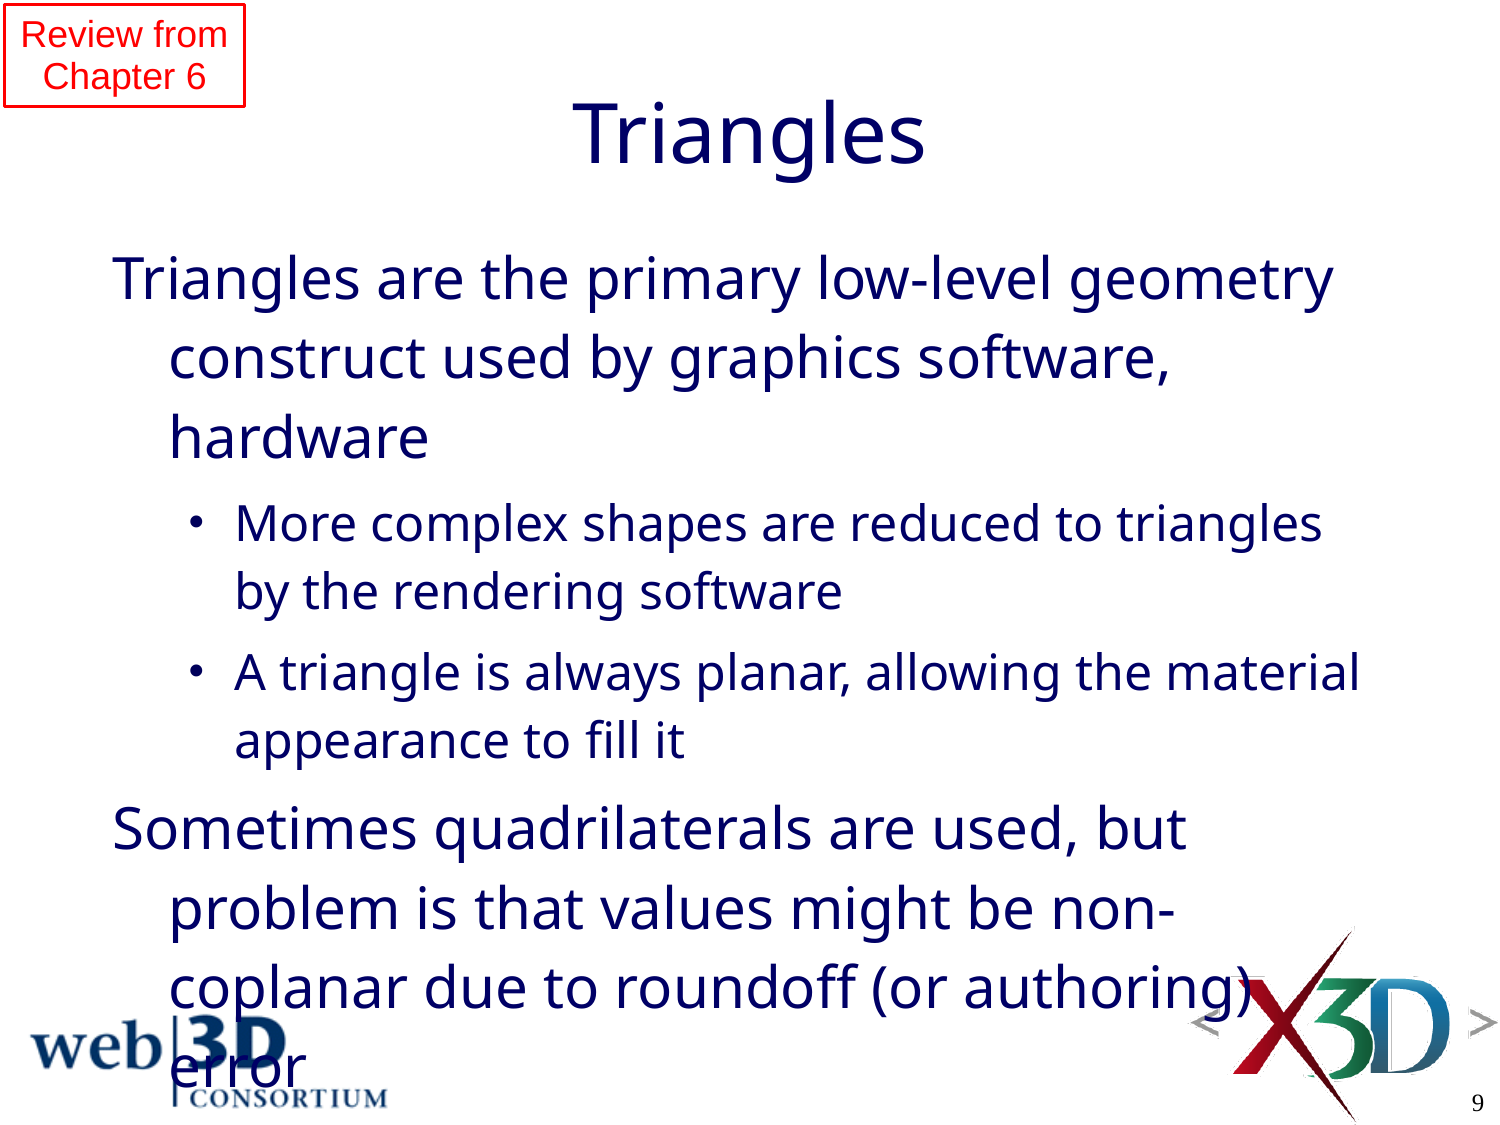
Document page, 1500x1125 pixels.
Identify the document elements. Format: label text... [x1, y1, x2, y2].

picture [12, 998, 413, 1118]
list Triangles are the primary low-level geometry construct used by graphics software, hardware More complex shapes are reduced to triangles by the rendering software A triangle is always planar, allowing the material appearance to fill it Sometimes quadrilaterals are used, but problem is that values might be non-coplanar due to roundoff (or authoring) error Which means that filling in material is ill defined, and not properly or repeatably renderable [112, 237, 1388, 1003]
title Triangles [112, 37, 1388, 226]
picture [1187, 926, 1500, 1125]
text_box Review from Chapter 6 [4, 4, 245, 107]
